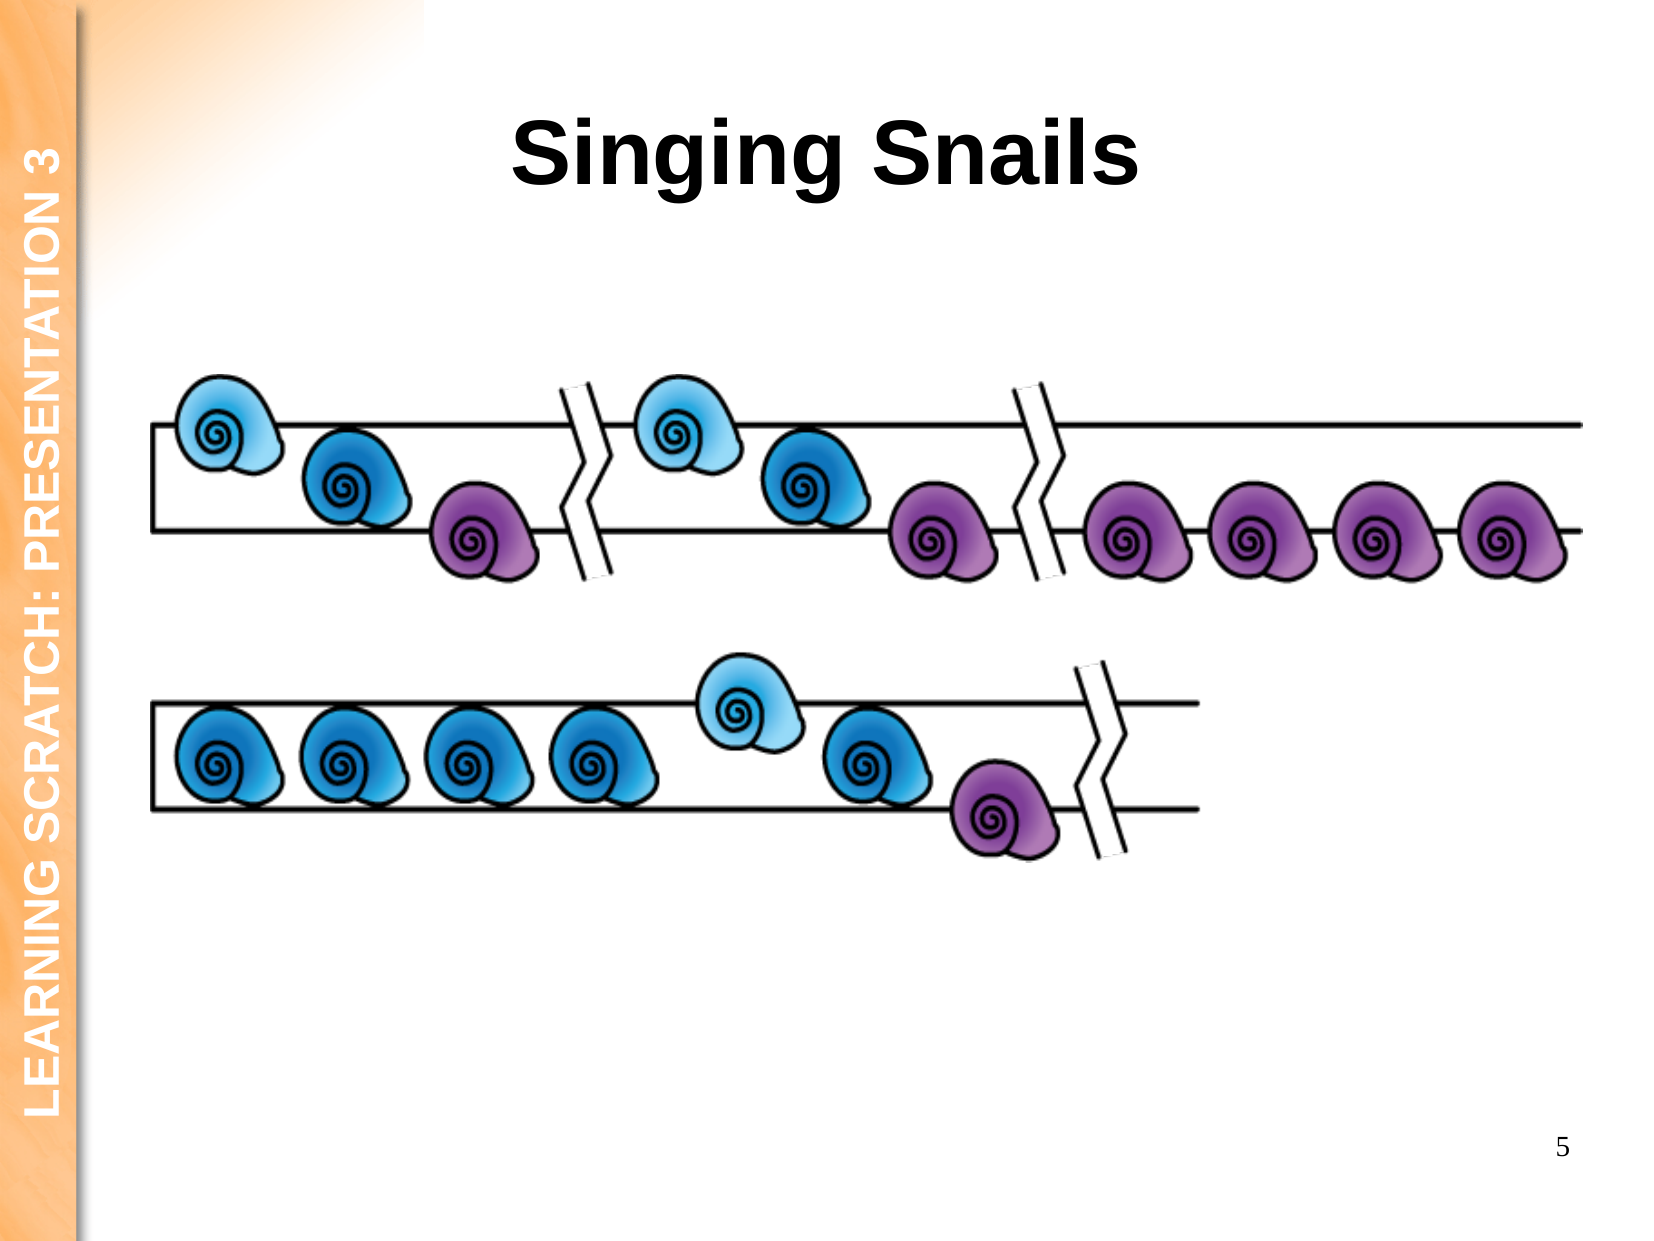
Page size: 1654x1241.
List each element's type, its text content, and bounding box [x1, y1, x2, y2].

picture [0, 0, 1583, 1241]
title Singing Snails [82, 56, 1571, 250]
